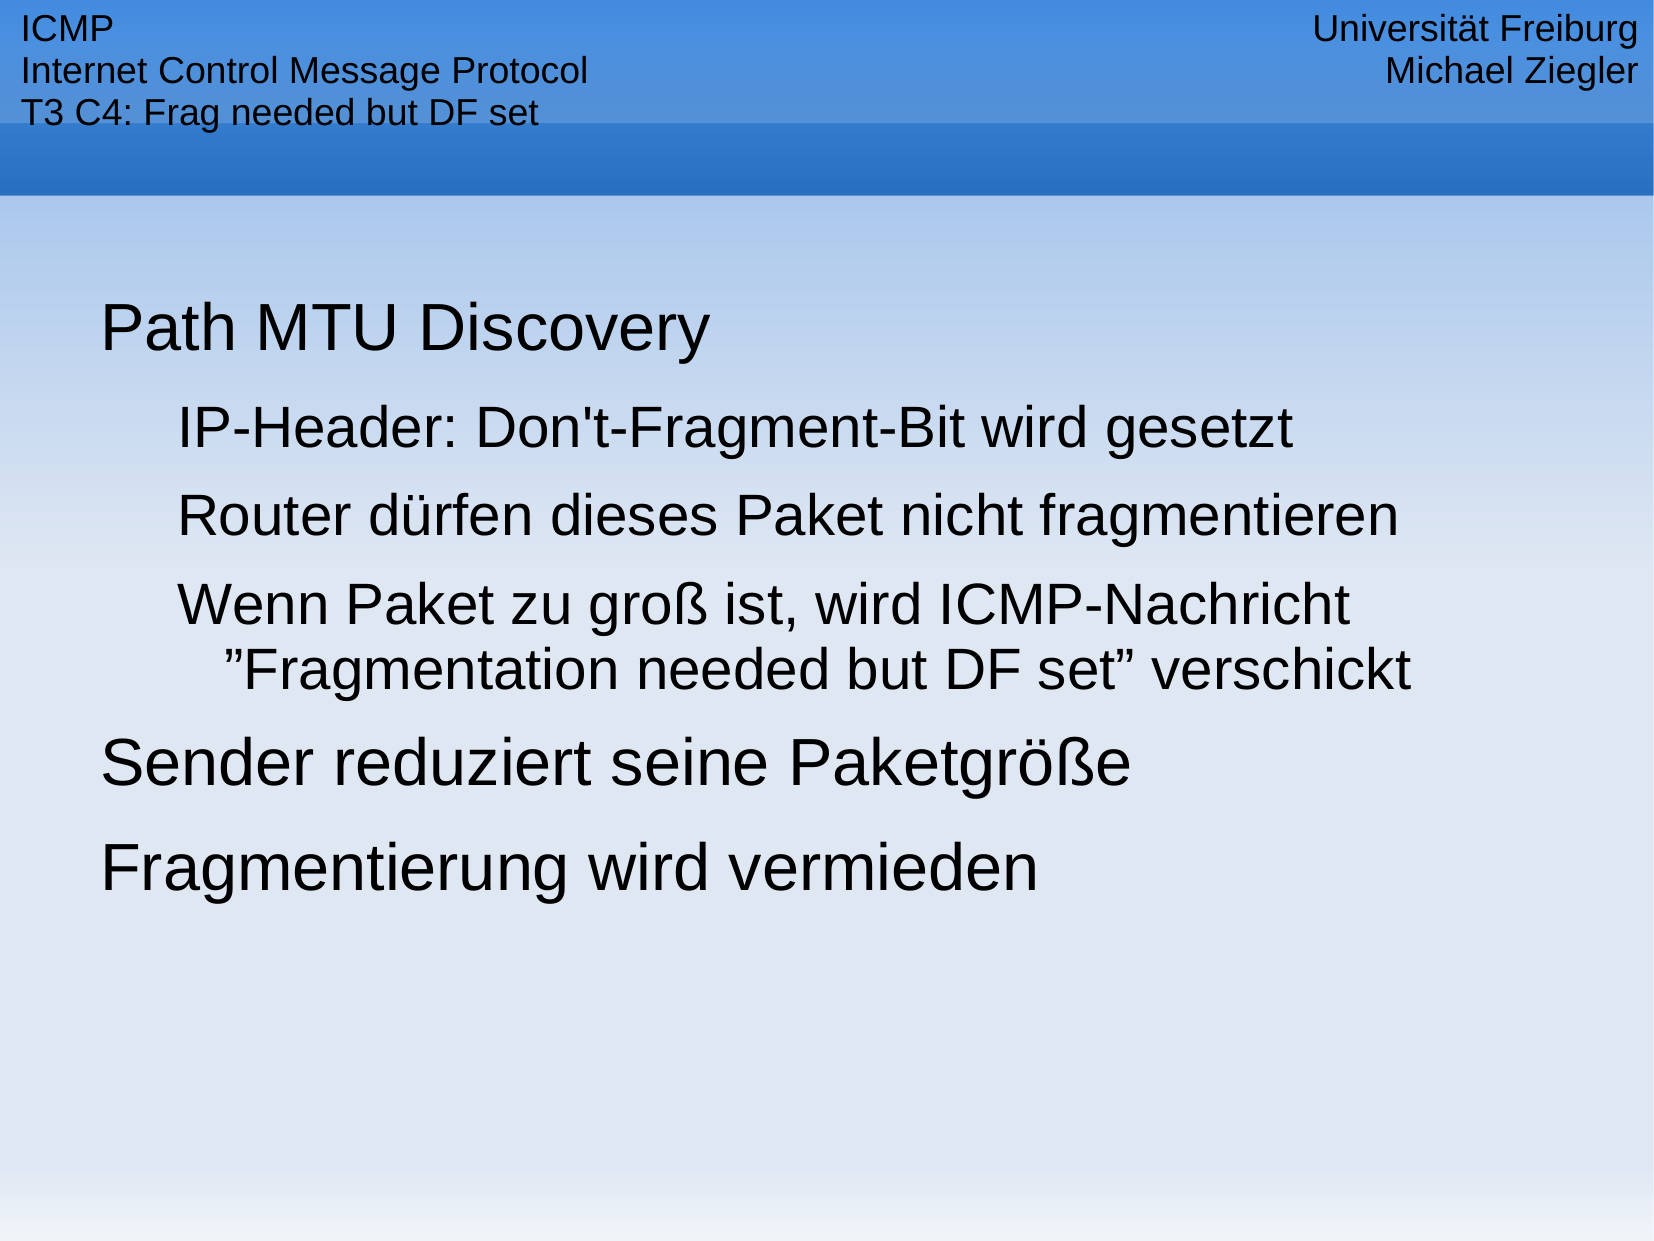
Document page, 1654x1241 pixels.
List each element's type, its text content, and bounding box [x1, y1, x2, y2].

text_box ICMP Internet Control Message Protocol T3 C4: Frag needed but DF set [5, 0, 715, 183]
picture [0, 0, 1654, 1241]
text_box Universität Freiburg Michael Ziegler [1210, 0, 1654, 183]
list Path MTU Discovery IP-Header: Don't-Fragment-Bit wird gesetzt Router dürfen dieses Paket nicht fragmentieren Wenn Paket zu groß ist, wird ICMP-Nachricht ”Fragmentation needed but DF set” verschickt Sender reduziert seine Paketgröße Fragmentierung wird vermieden [82, 290, 1571, 1109]
